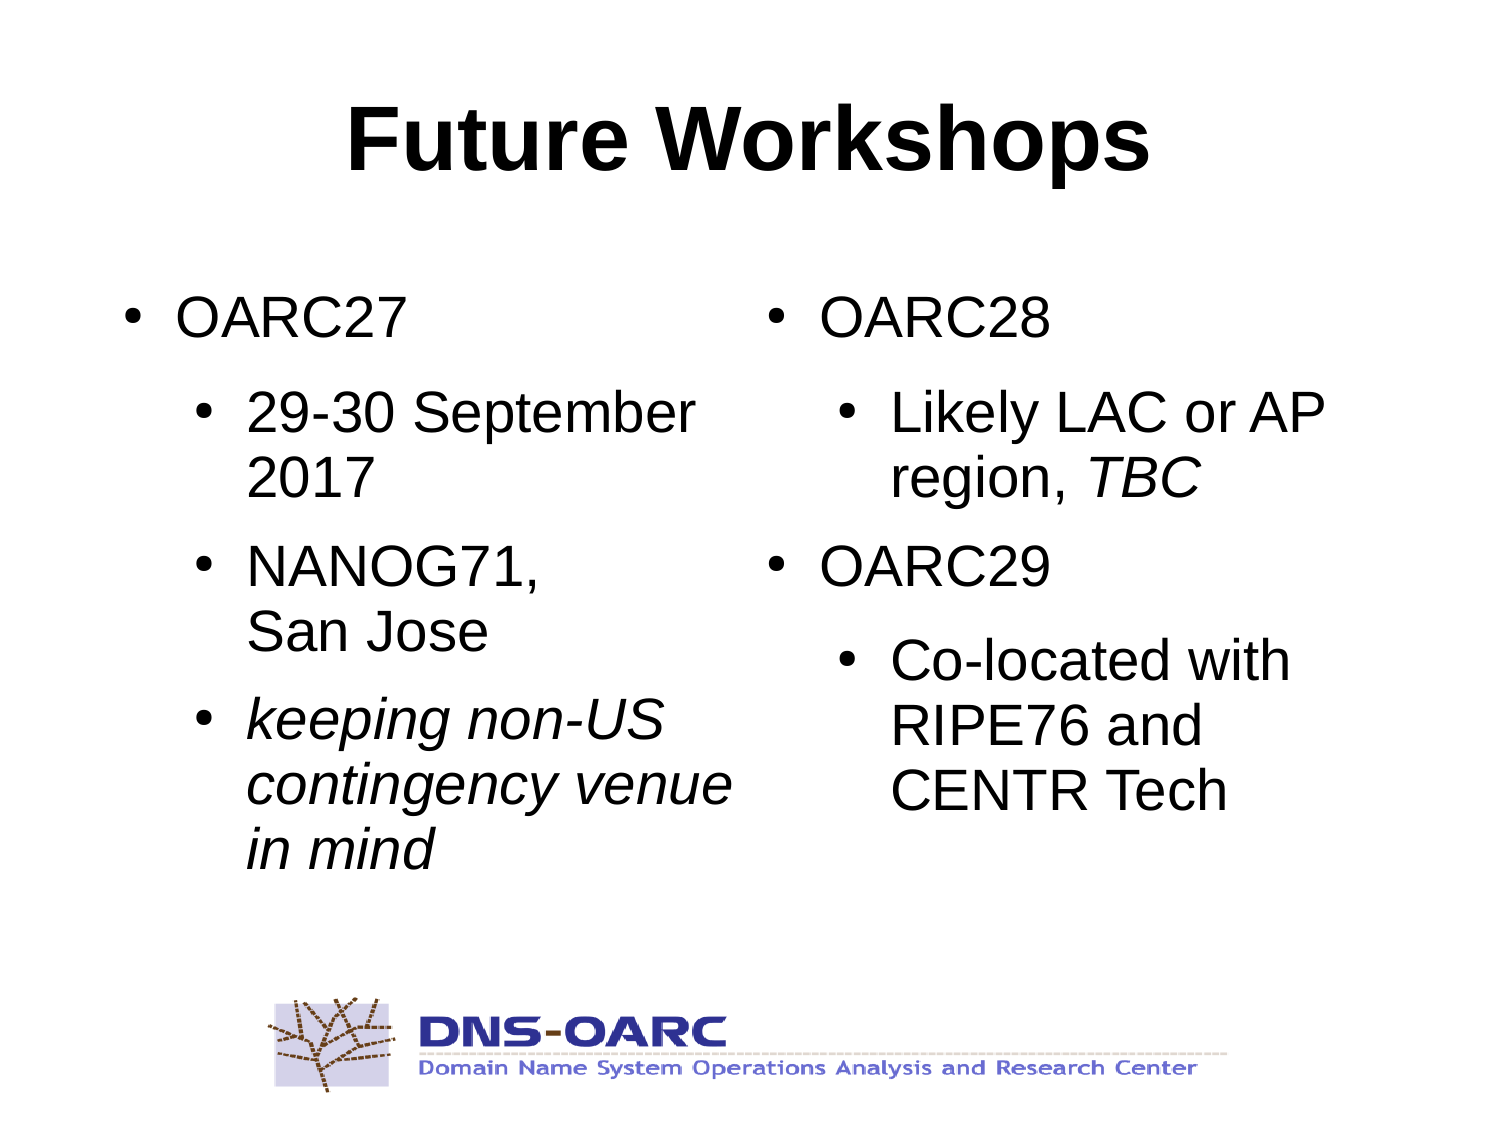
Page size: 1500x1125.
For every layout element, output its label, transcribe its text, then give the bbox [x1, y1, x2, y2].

list OARC27 29-30 September 2017 NANOG71, San Jose keeping non-US contingency venue in mind [105, 285, 764, 796]
picture [214, 991, 1259, 1099]
title Future Workshops [75, 44, 1425, 233]
list OARC28 Likely LAC or AP region, TBC OARC29 Co-located with RIPE76 and CENTR Tech [748, 285, 1407, 886]
